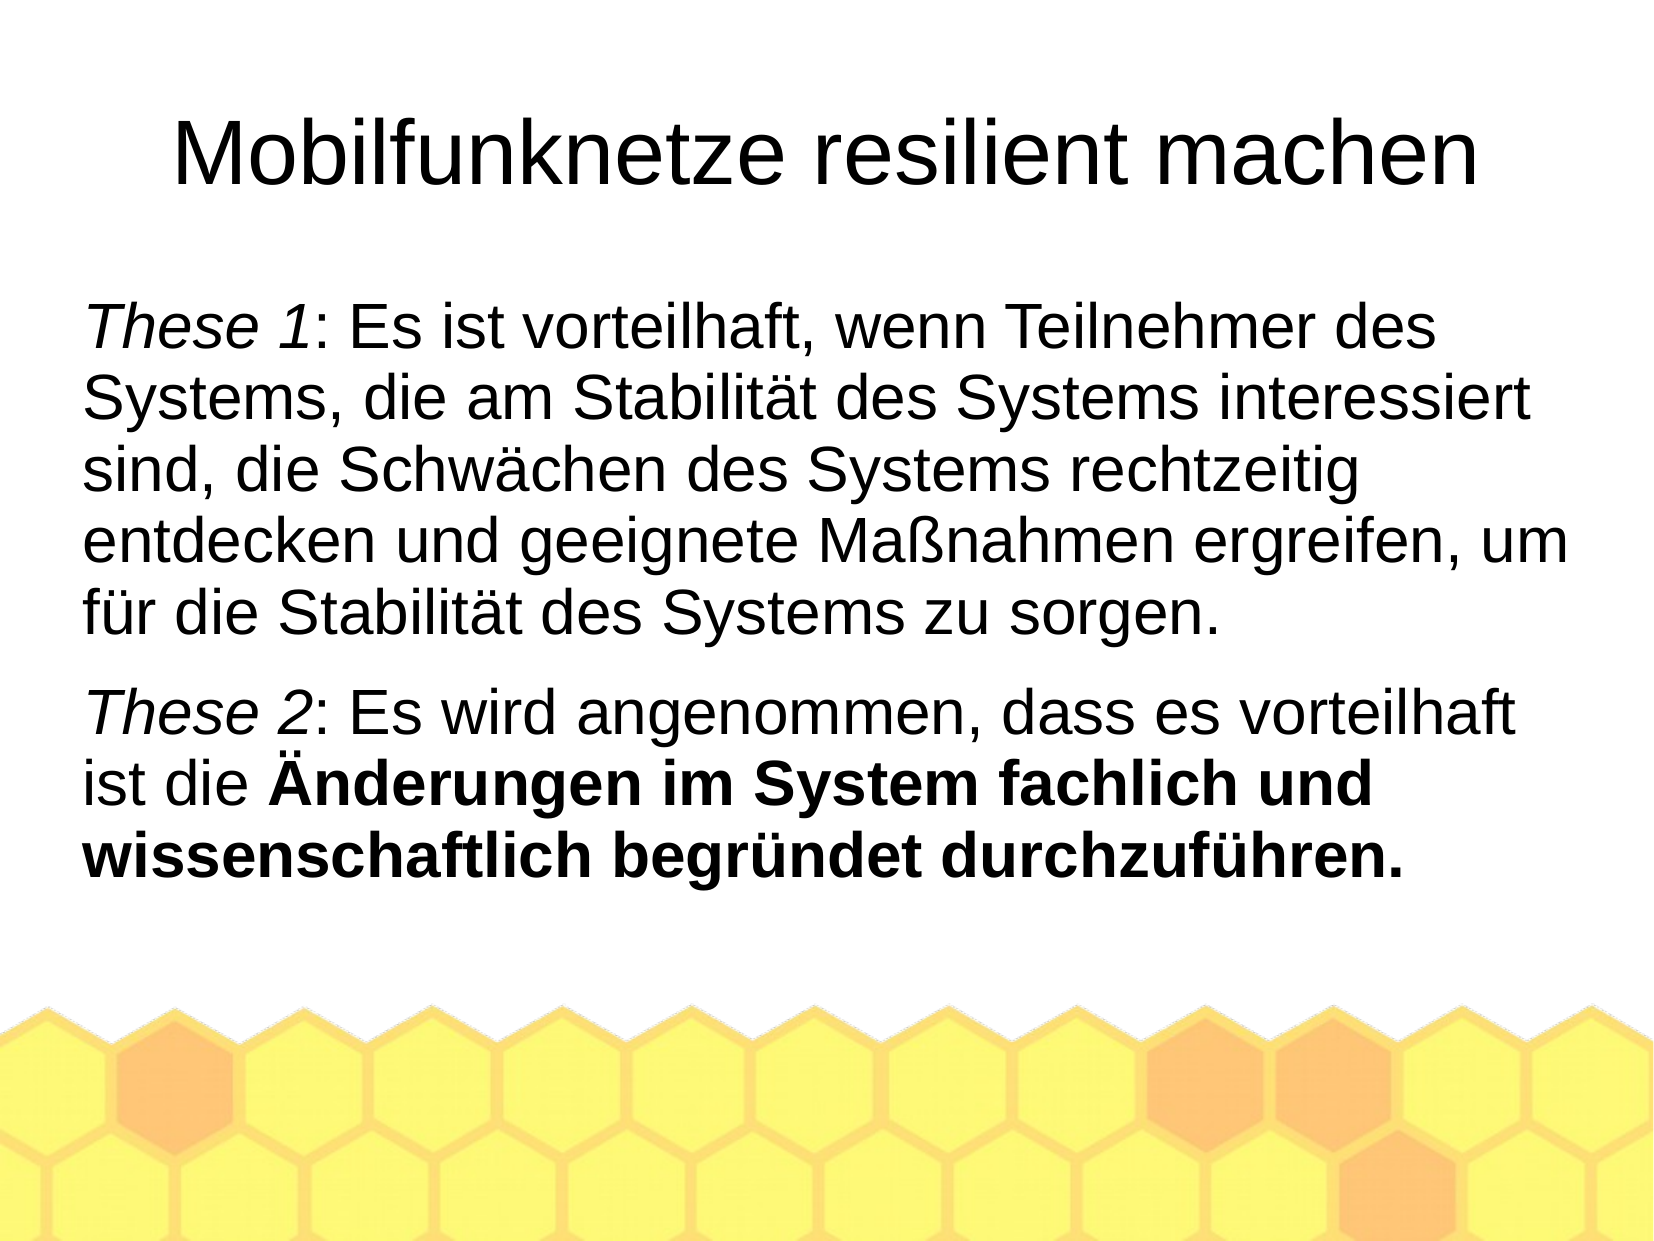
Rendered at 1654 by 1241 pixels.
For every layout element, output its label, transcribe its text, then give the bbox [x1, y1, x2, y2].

list These 1: Es ist vorteilhaft, wenn Teilnehmer des Systems, die am Stabilität des Systems interessiert sind, die Schwächen des Systems rechtzeitig entdecken und geeignete Maßnahmen ergreifen, um für die Stabilität des Systems zu sorgen. These 2: Es wird angenommen, dass es vorteilhaft ist die Änderungen im System fachlich und wissenschaftlich begründet durchzuführen. [82, 290, 1571, 1010]
picture [0, 1001, 1654, 1241]
title Mobilfunknetze resilient machen [82, 49, 1571, 257]
